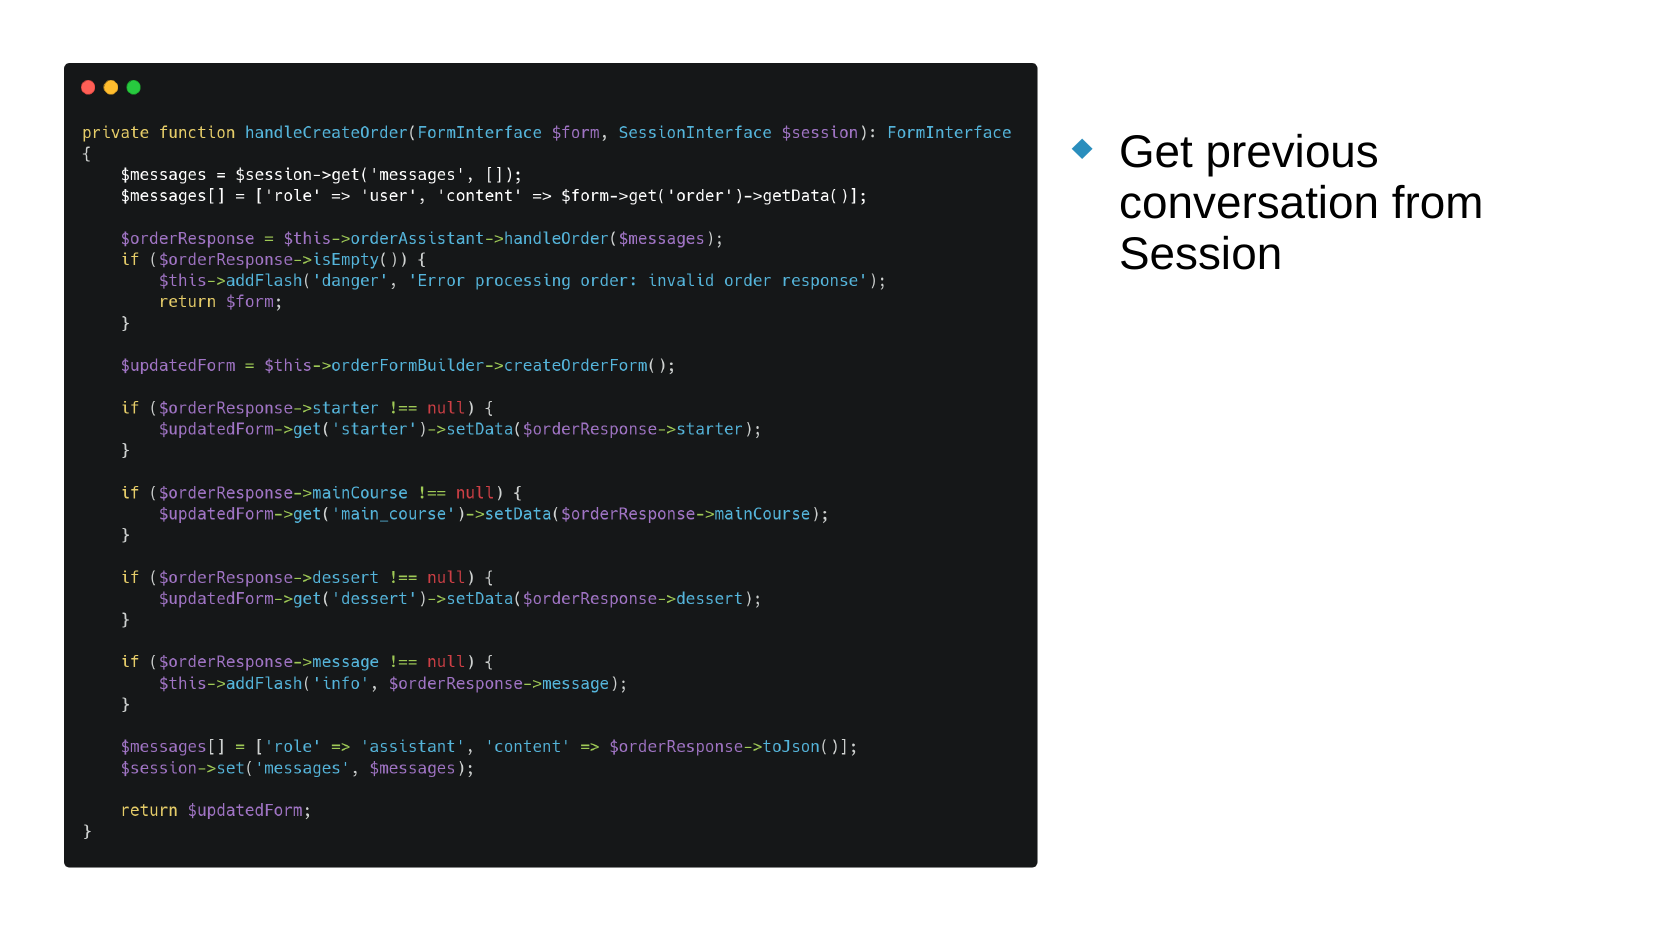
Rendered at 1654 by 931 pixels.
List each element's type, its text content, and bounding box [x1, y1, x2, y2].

text_box Get previous conversation from Session [1101, 118, 1648, 755]
picture [0, 0, 1101, 931]
